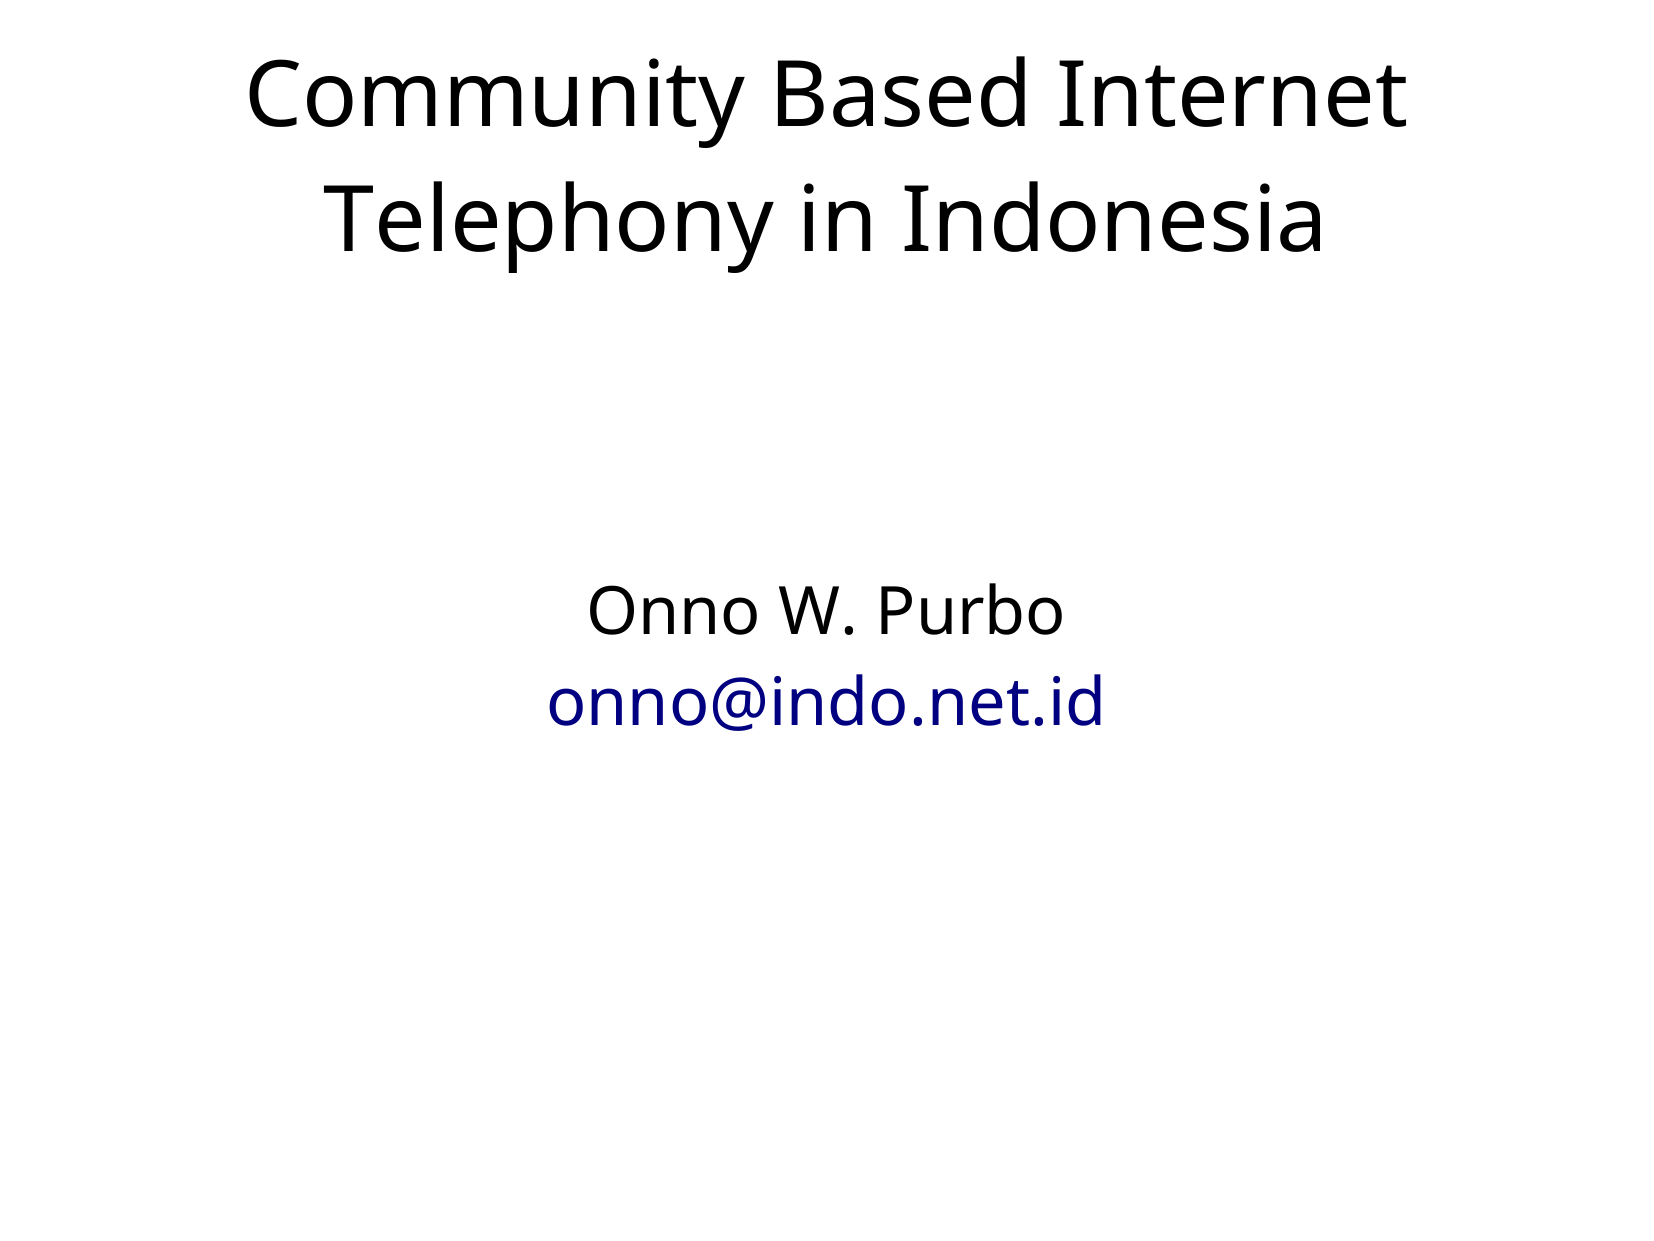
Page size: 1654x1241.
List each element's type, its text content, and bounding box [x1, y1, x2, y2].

subtitle Onno W. Purbo onno@indo.net.id [82, 290, 1571, 1109]
title Community Based Internet Telephony in Indonesia [82, 42, 1571, 264]
